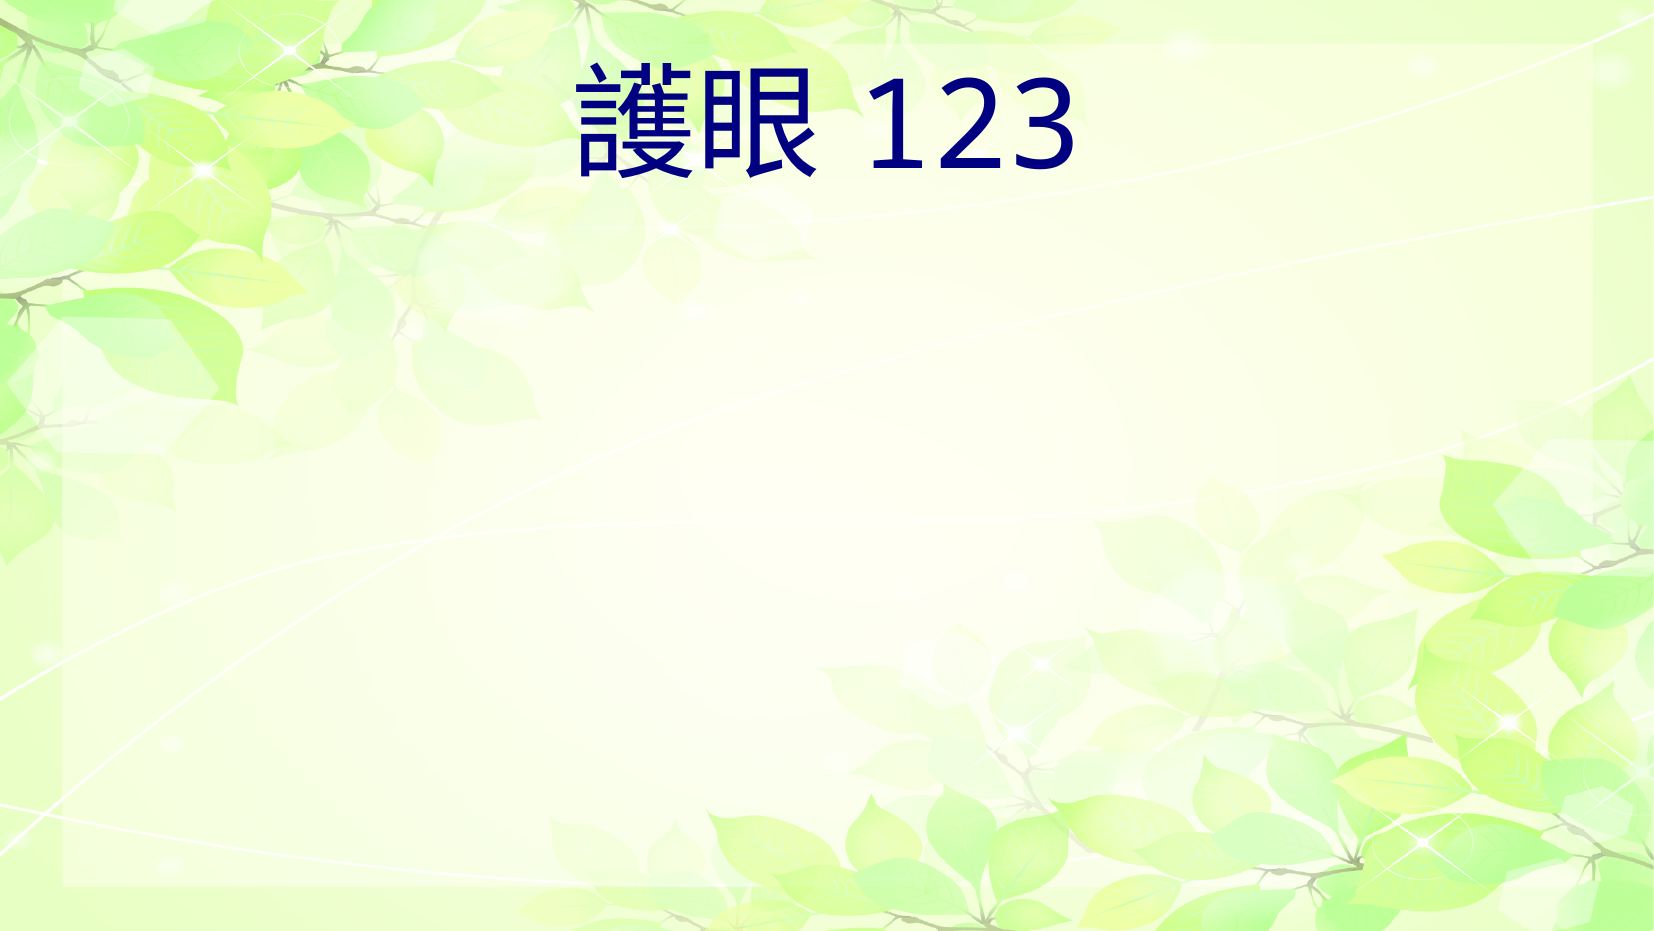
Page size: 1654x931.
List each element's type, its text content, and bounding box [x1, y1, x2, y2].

title 護眼123 [82, 37, 1571, 193]
picture [0, 0, 1654, 931]
